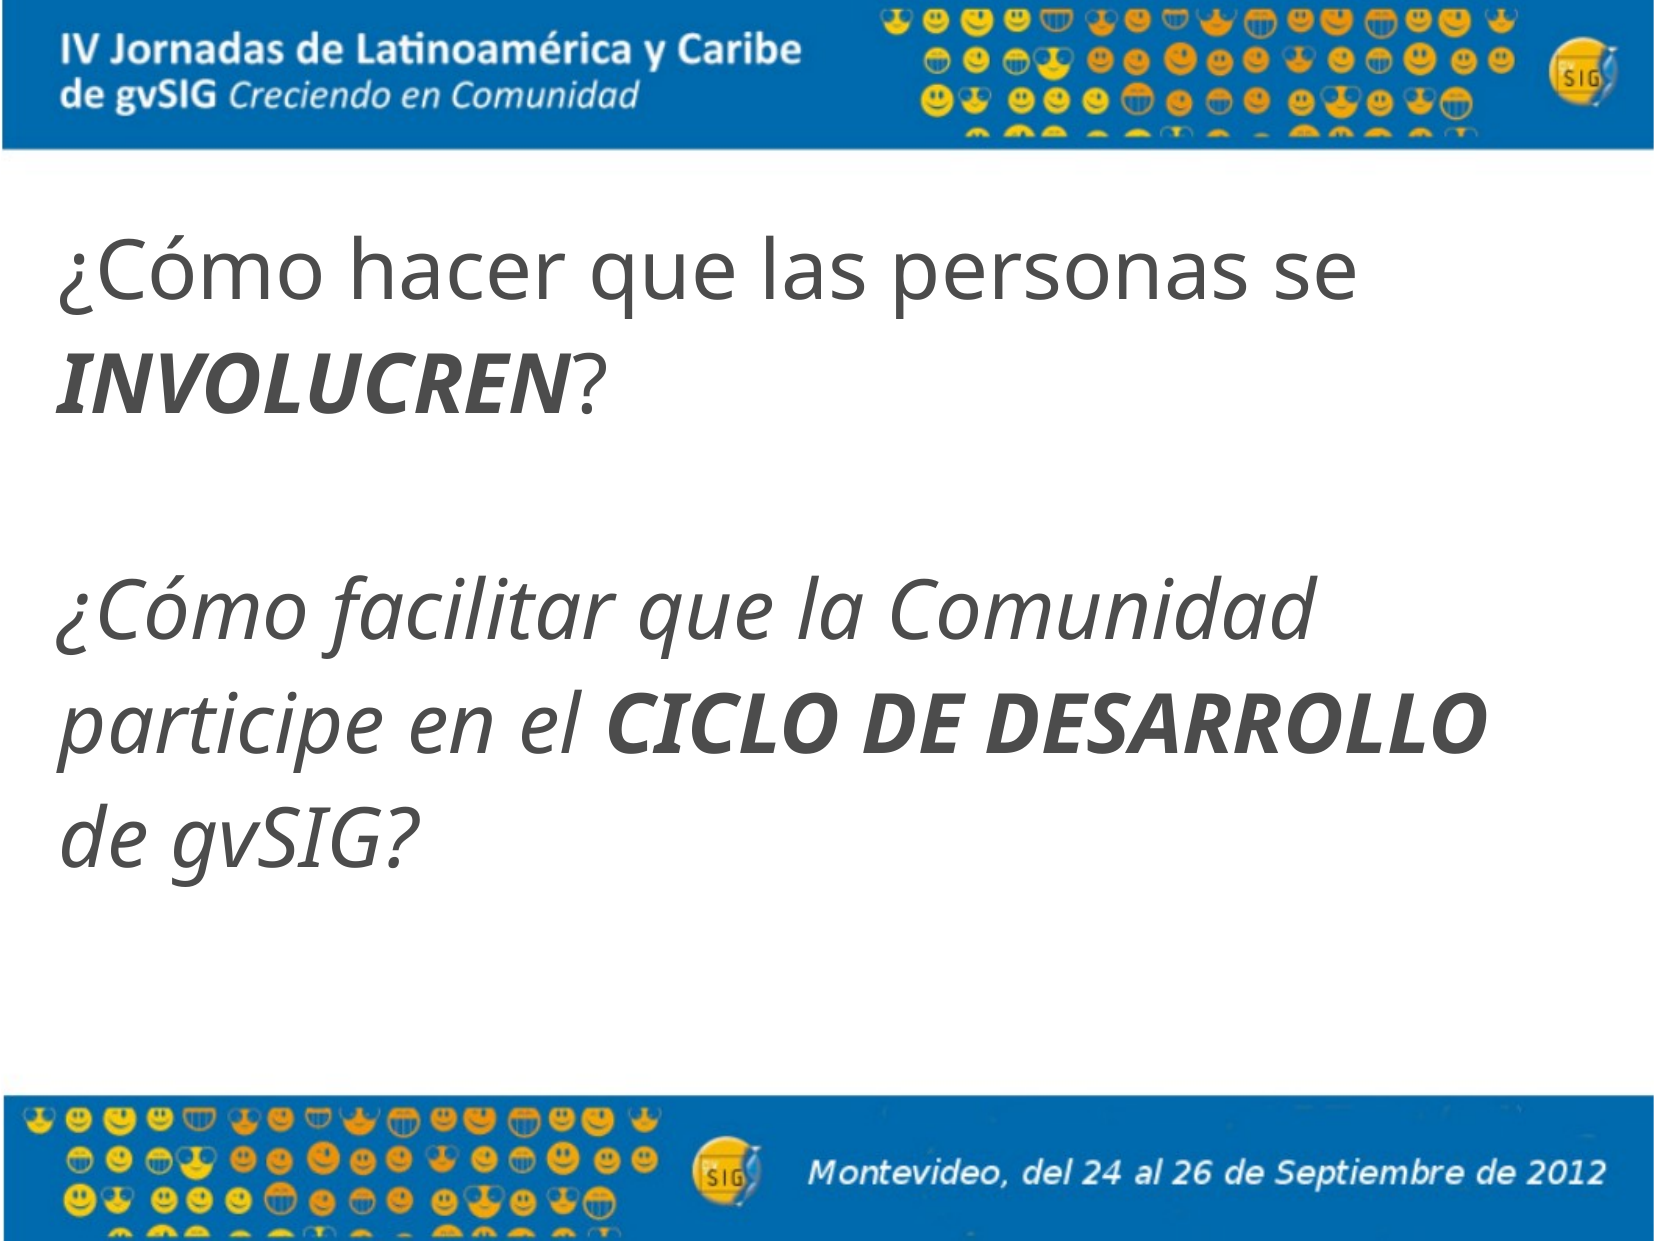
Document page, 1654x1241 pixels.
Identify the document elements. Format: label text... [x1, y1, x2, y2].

picture [1, 0, 1654, 1241]
text_box ¿Cómo hacer que las personas se INVOLUCREN? ¿Cómo facilitar que la Comunidad participe en el CICLO DE DESARROLLO de gvSIG? [59, 281, 1571, 958]
